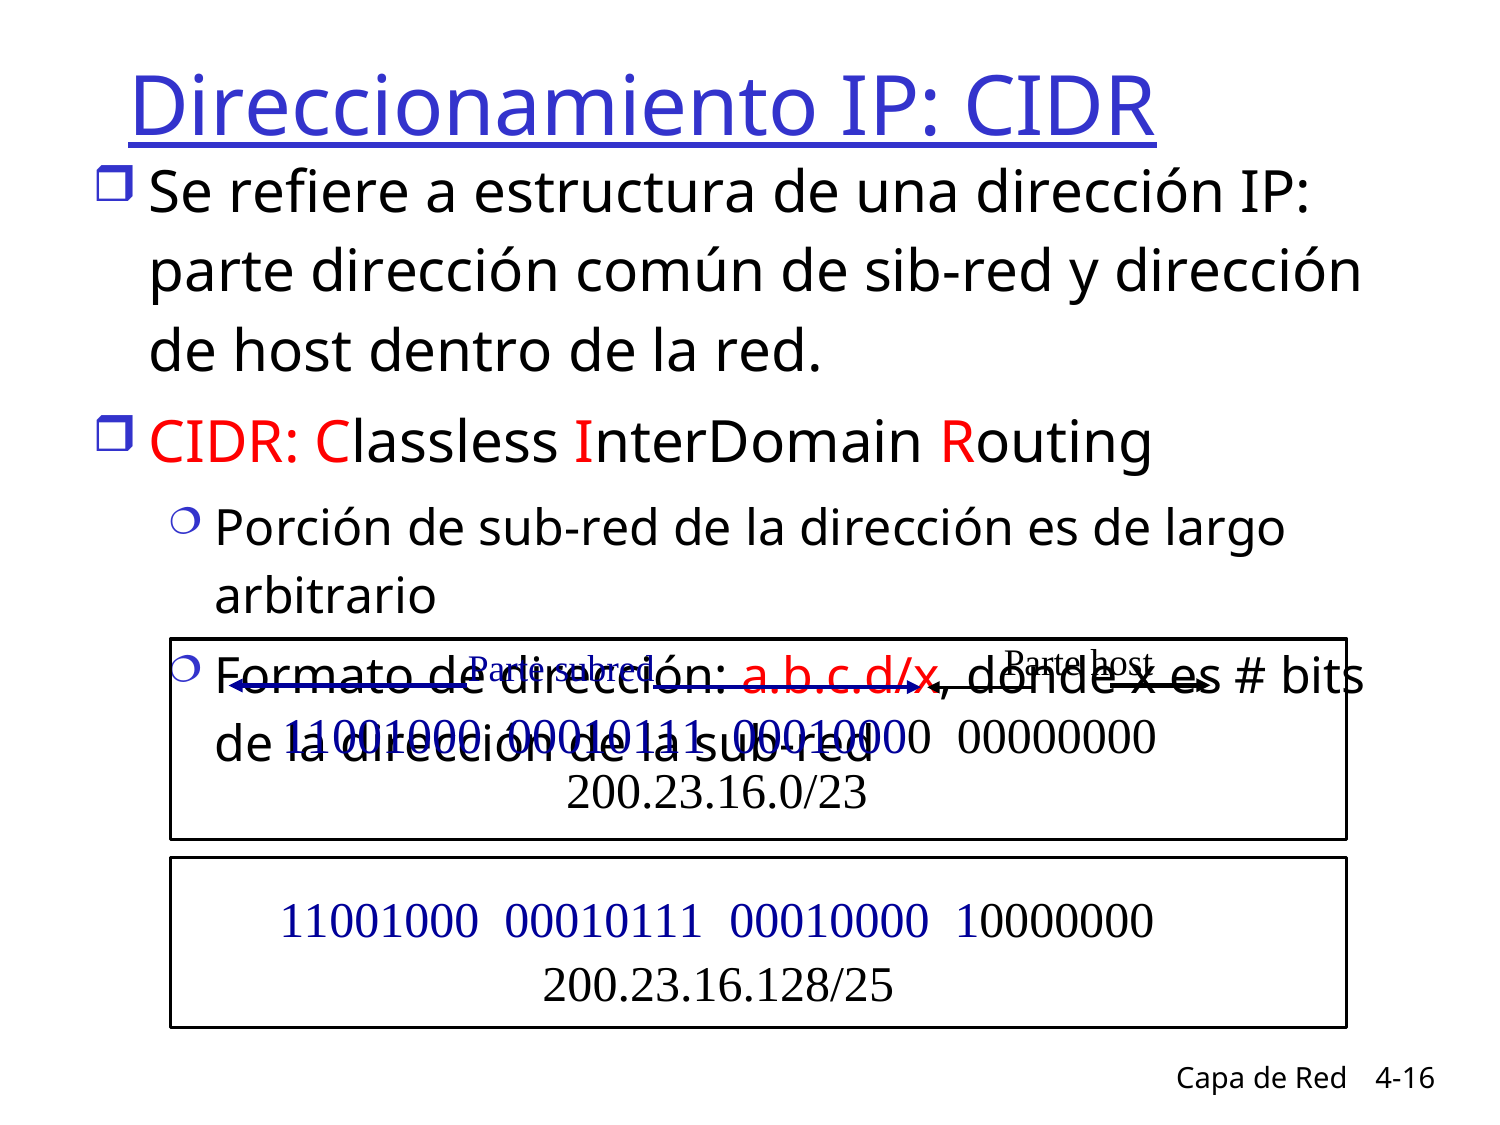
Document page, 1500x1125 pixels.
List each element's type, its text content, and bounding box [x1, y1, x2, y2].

text_box Parte host [988, 641, 1168, 691]
text_box Parte subred [453, 641, 670, 697]
text_box Parte host [988, 630, 1168, 637]
list Se refiere a estructura de una dirección IP: parte dirección común de sib-red y dirección de host dentro de la red. CIDR: Classless InterDomain Routing Porción de sub-red de la dirección es de largo arbitrario Formato de dirección: a.b.c.d/x, donde x es # bits de la dirección de la sub-red [92, 150, 1423, 656]
title Direccionamiento IP: CIDR [82, 32, 1358, 172]
text_box 11001000 00010111 00010000 10000000 [264, 879, 1170, 955]
text_box 11001000 00010111 00010000 00000000 [267, 696, 1172, 772]
text_box 200.23.16.0/23 [551, 750, 883, 827]
text_box 200.23.16.128/25 [527, 943, 909, 1019]
